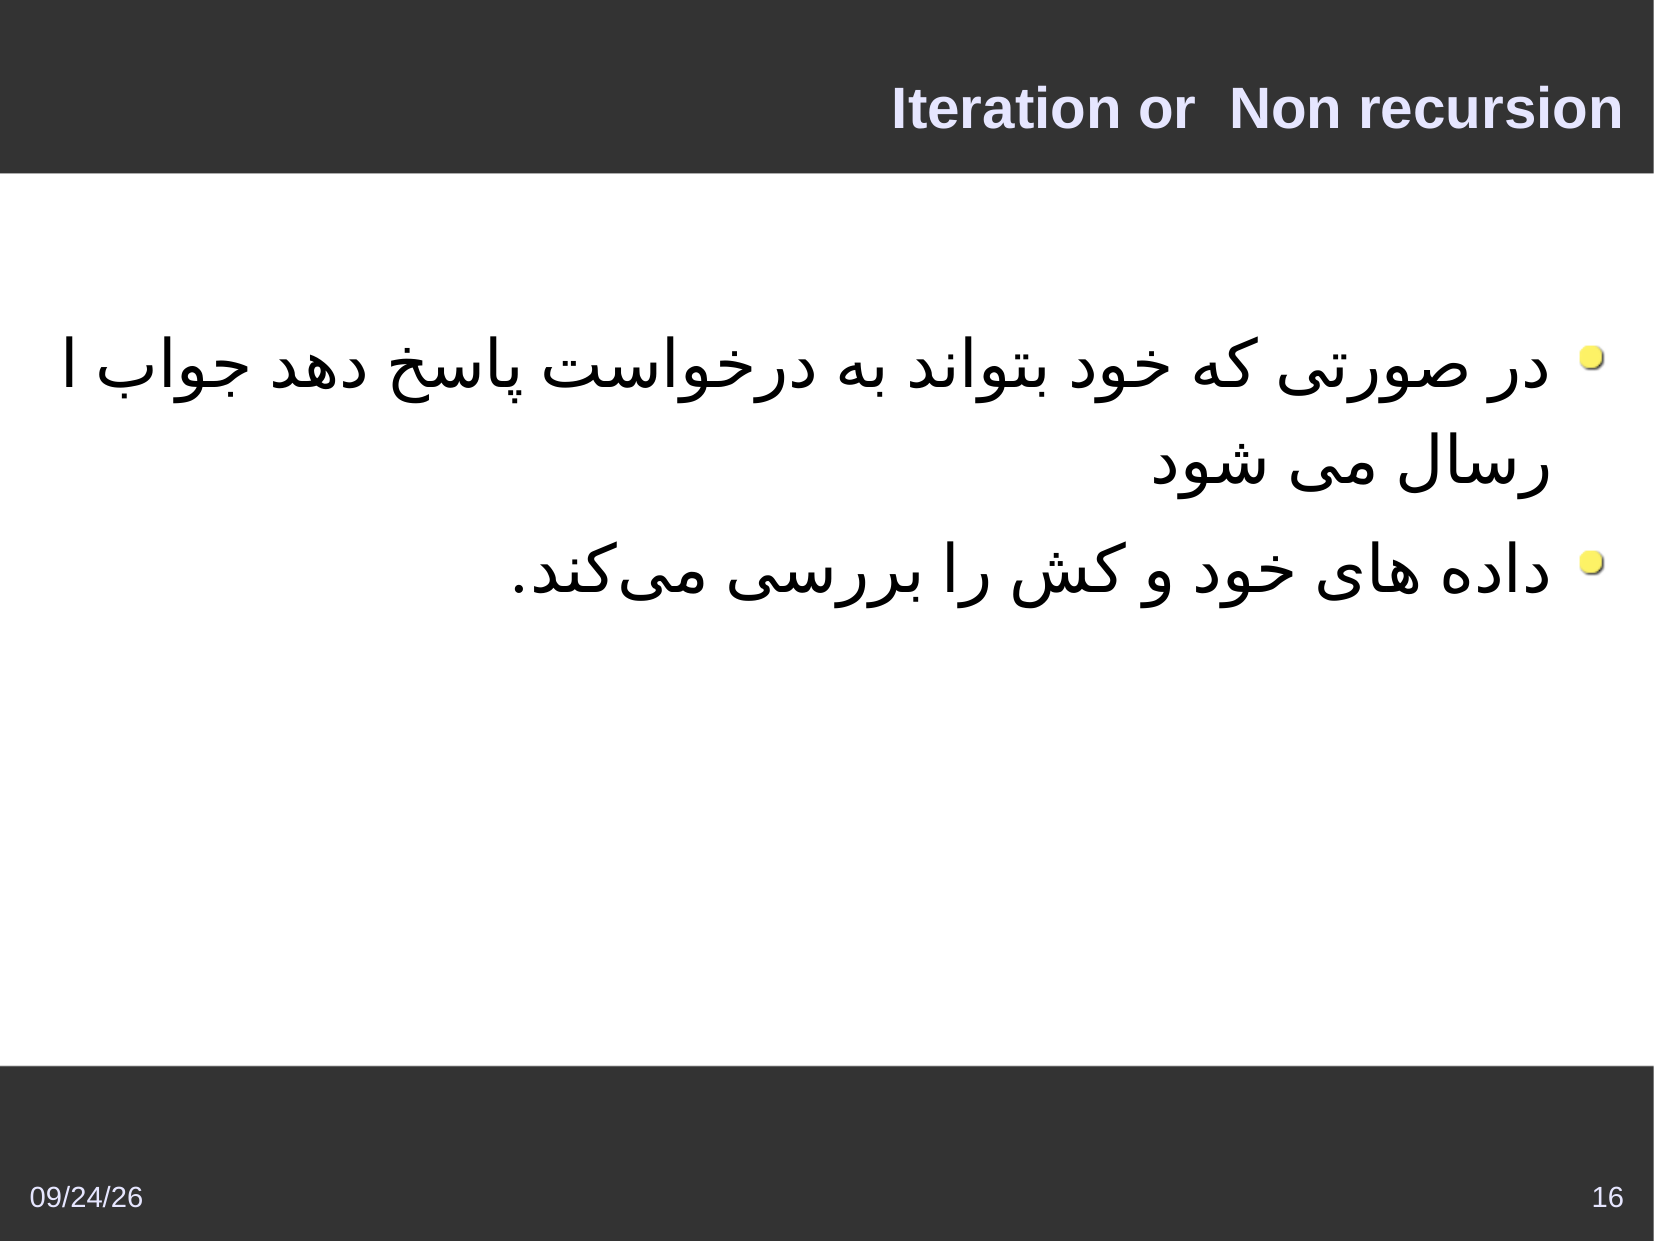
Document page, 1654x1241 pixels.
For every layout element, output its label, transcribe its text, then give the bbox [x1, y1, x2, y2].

picture [0, 0, 1654, 1241]
title Iteration or Non recursion [29, 19, 1625, 158]
list در صورتی که خود بتواند به درخواست پاسخ دهد جواب ارسال می شود داده های خود و کش را بررسی می‌کند. [29, 206, 1625, 1034]
